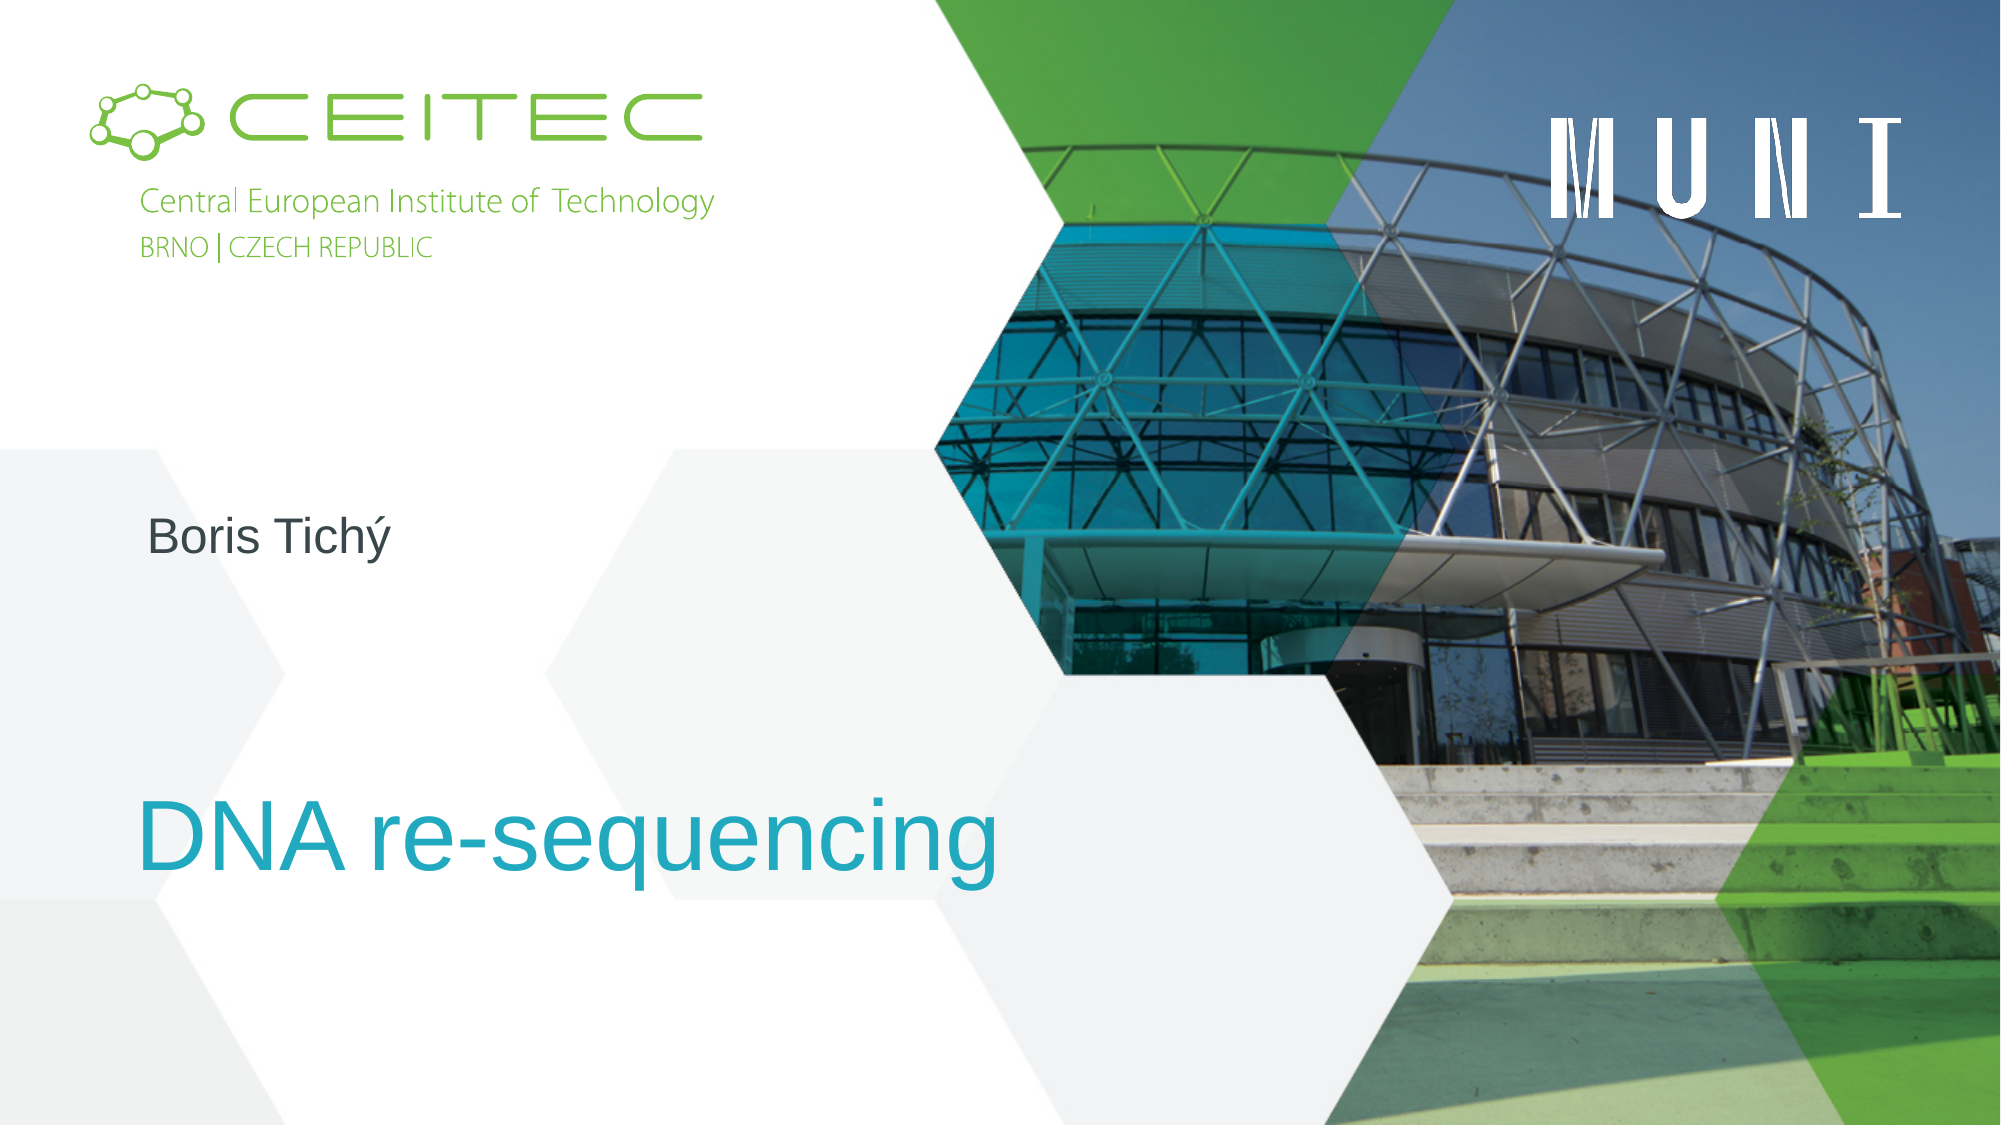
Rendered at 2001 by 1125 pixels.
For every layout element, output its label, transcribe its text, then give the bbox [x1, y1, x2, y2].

title DNA re-sequencing [135, 622, 1536, 1053]
picture [0, 0, 2001, 1125]
text_box Boris Tichý [146, 452, 948, 623]
